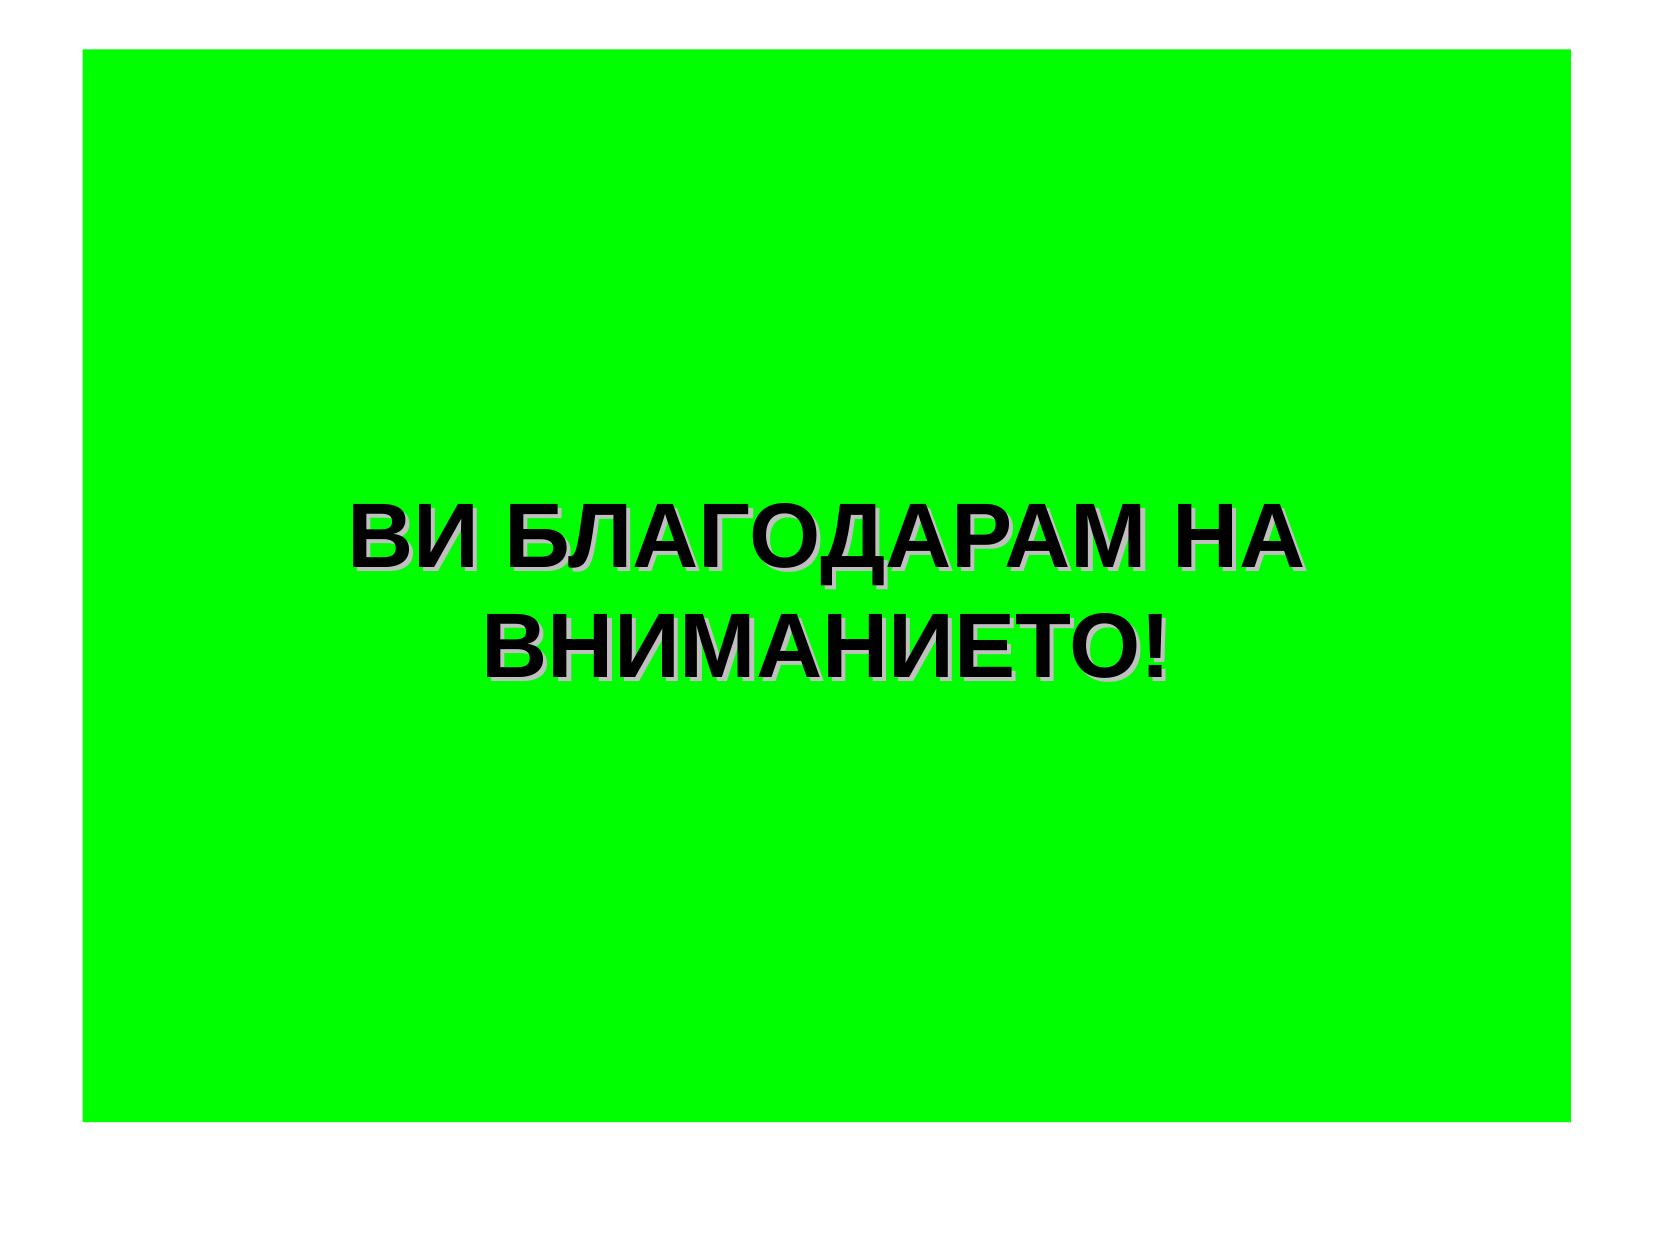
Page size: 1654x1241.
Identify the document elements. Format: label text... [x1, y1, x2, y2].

title ВИ БЛАГОДАРАМ НА ВНИМАНИЕТО! [82, 49, 1571, 1123]
